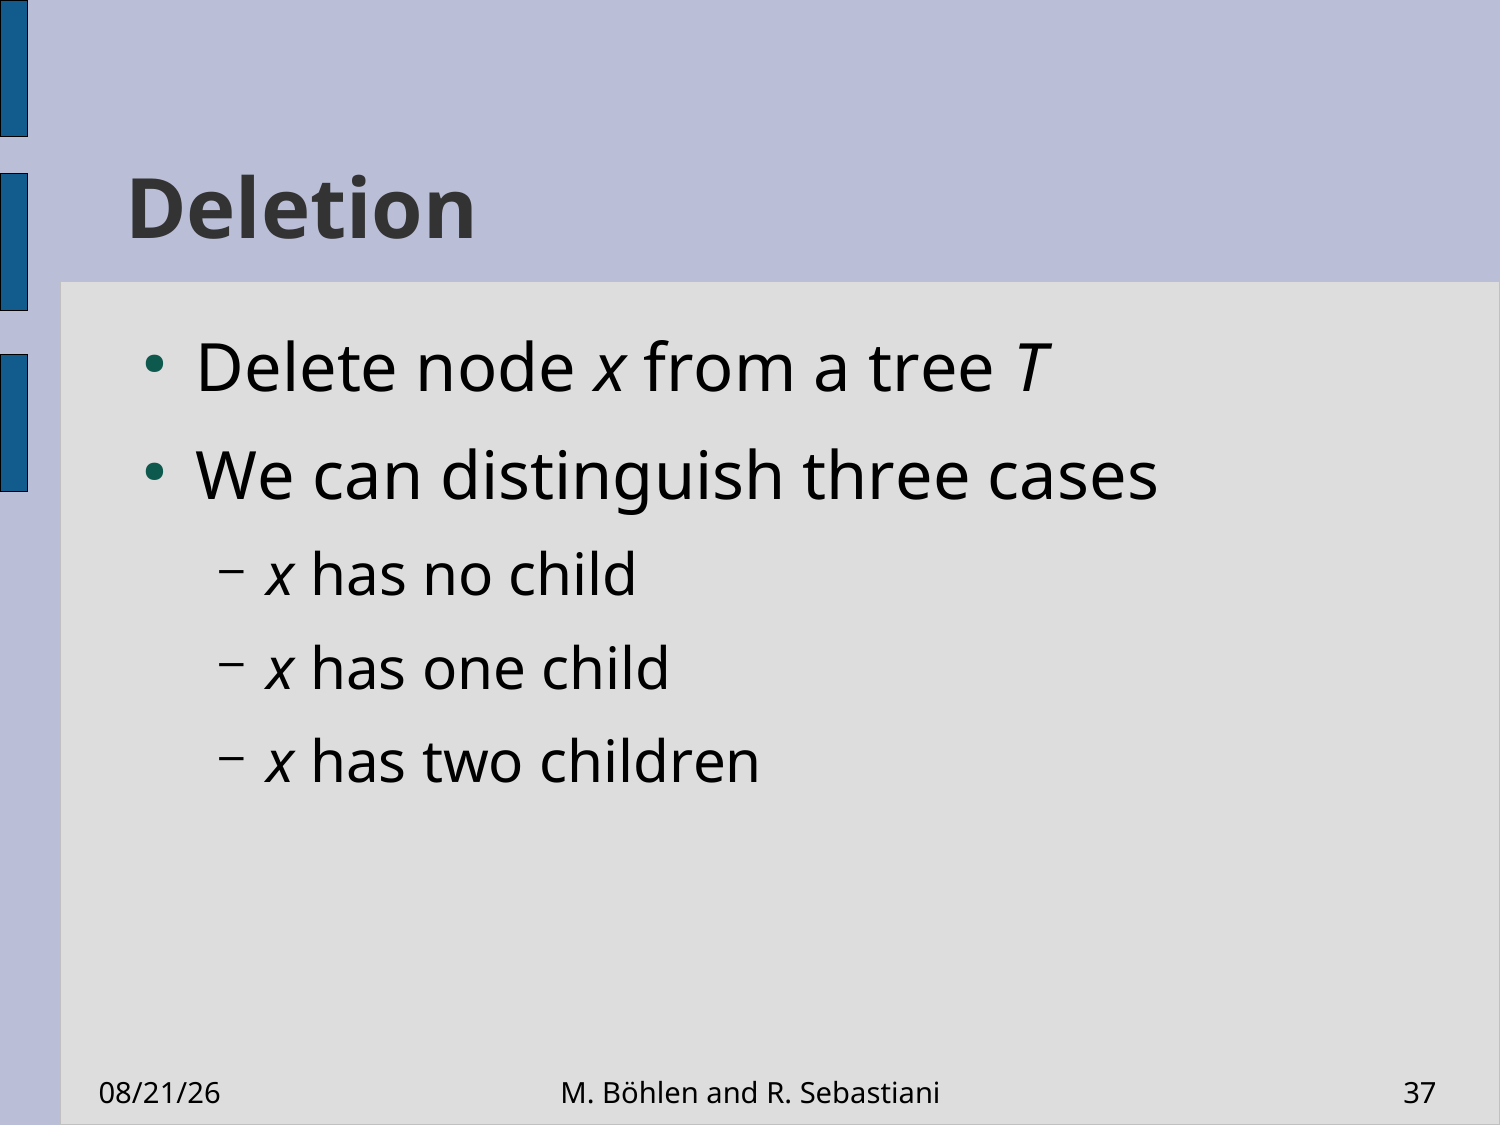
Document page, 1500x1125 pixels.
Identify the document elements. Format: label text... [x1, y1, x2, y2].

list Delete node x from a tree T We can distinguish three cases x has no child x has one child x has two children [110, 312, 1392, 1037]
title Deletion [110, 67, 1392, 271]
